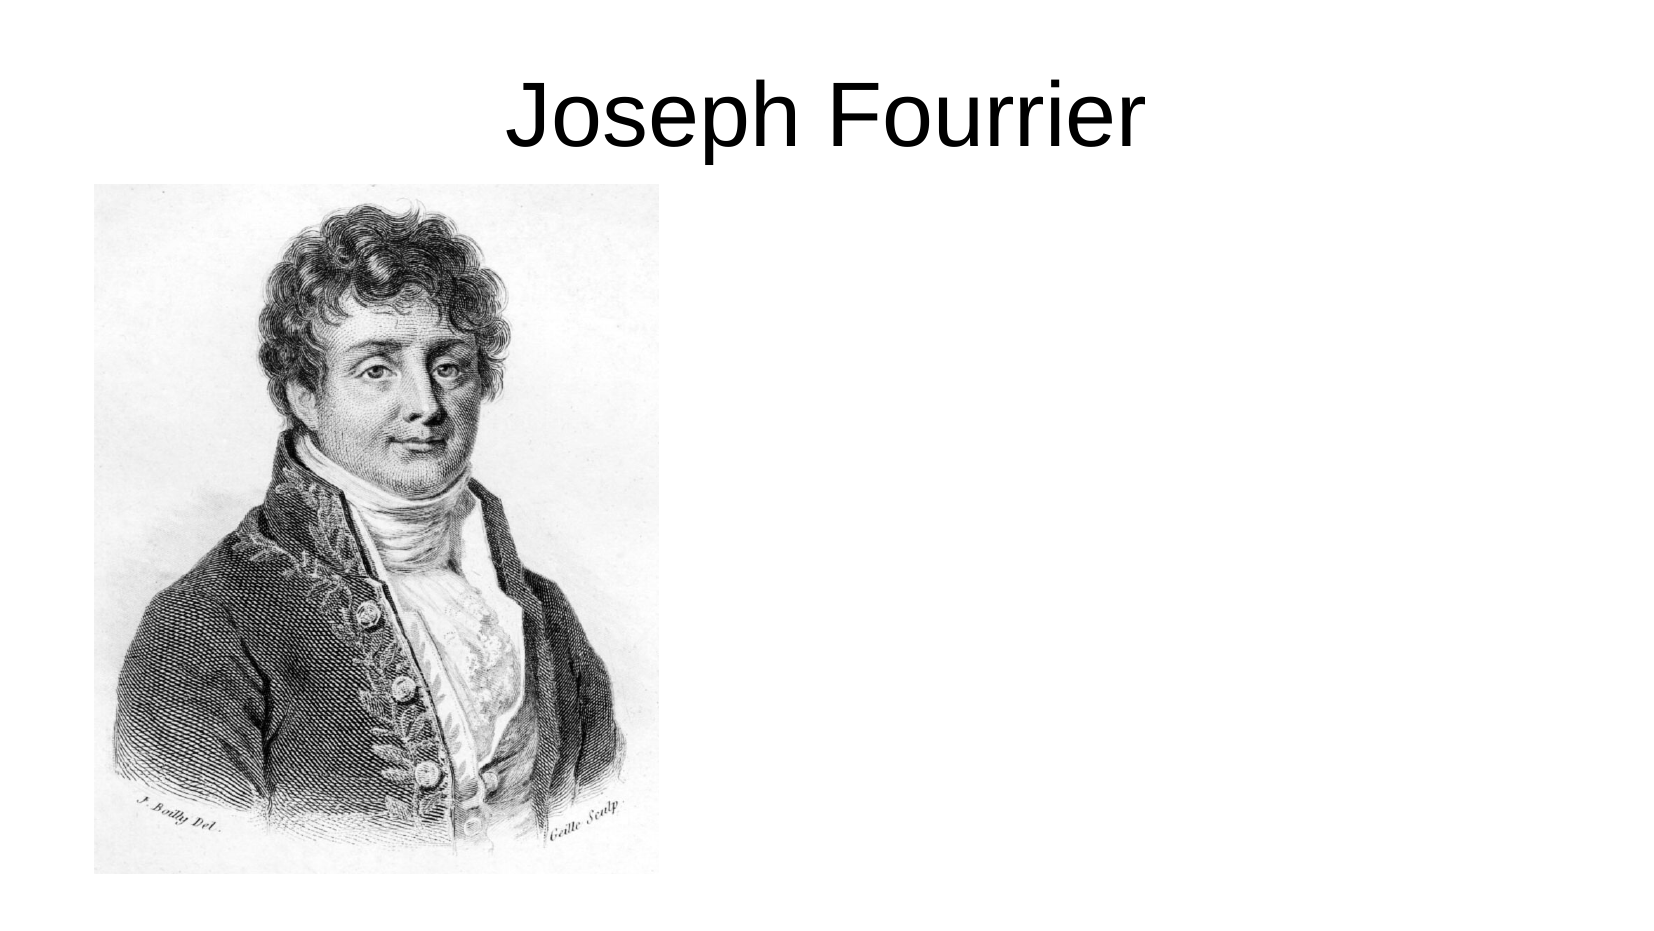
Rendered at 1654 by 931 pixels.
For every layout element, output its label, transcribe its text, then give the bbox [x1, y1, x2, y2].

picture [94, 184, 659, 875]
title Joseph Fourrier [82, 37, 1571, 193]
